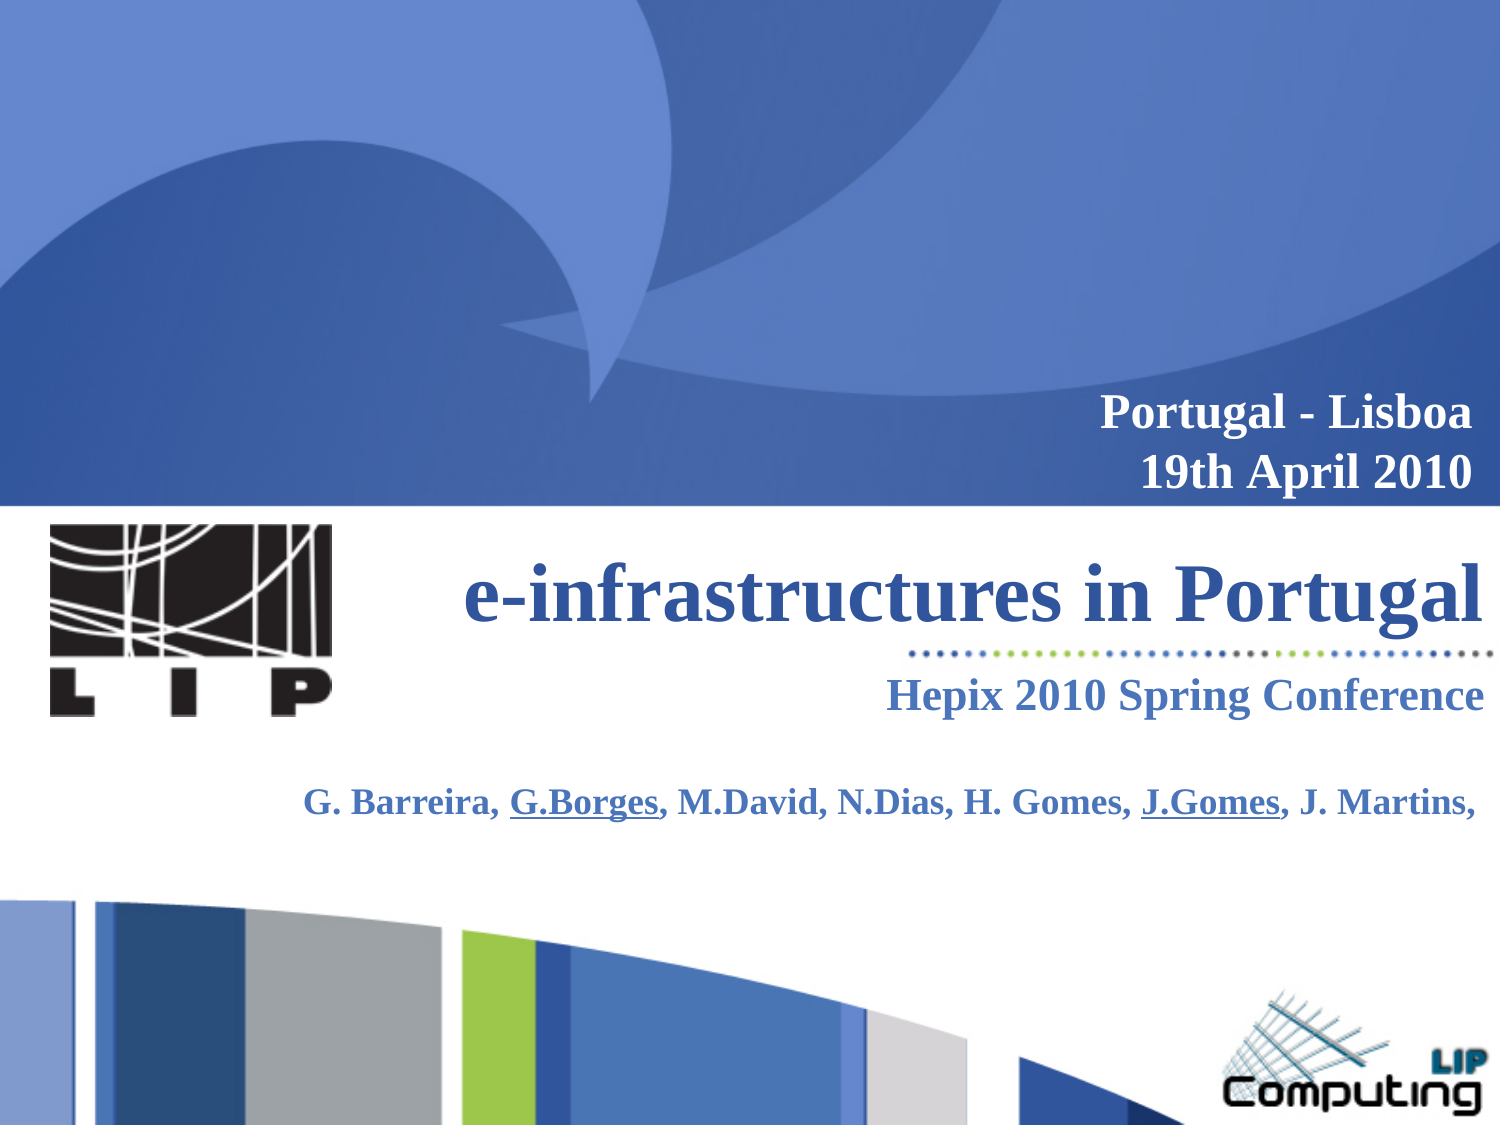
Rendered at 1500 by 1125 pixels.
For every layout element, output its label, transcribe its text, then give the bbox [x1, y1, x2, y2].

picture [0, 0, 1500, 1125]
subtitle Hepix 2010 Spring Conference G. Barreira, G.Borges, M.David, N.Dias, H. Gomes, J.Gomes, J. Martins, [332, 662, 1500, 666]
